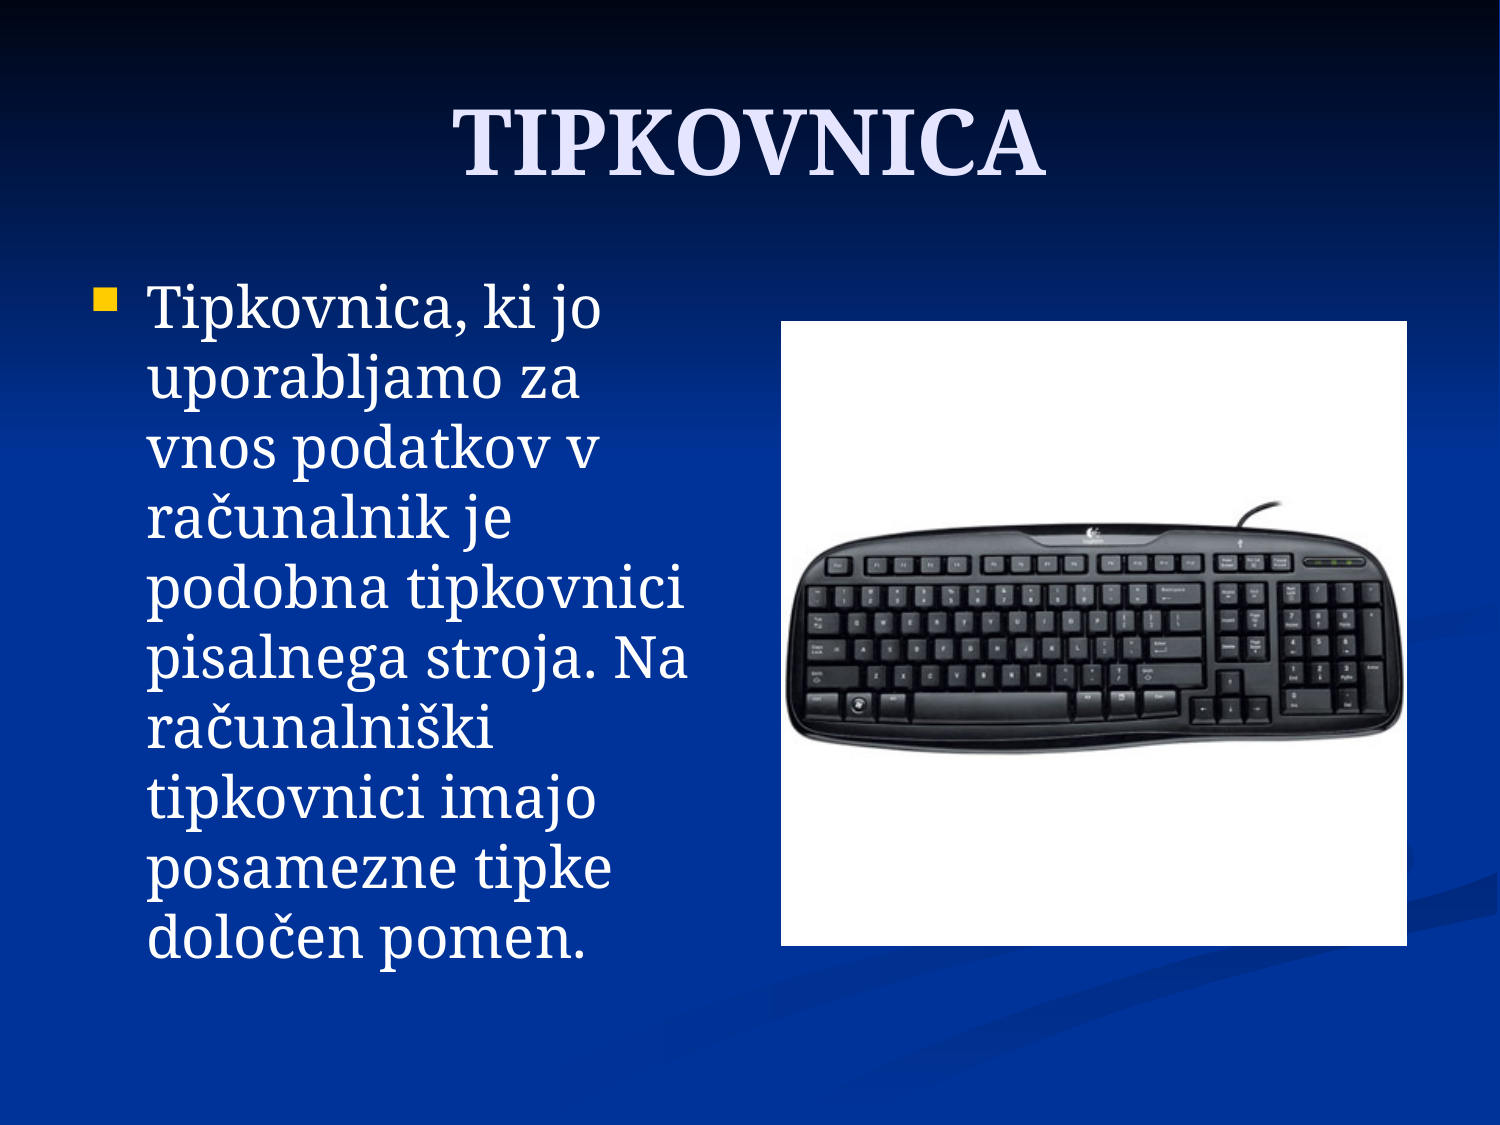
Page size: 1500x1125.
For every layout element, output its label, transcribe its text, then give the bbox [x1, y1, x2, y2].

table_header [0, 0, 36, 70]
picture [781, 321, 1407, 947]
list Tipkovnica, ki jo uporabljamo za vnos podatkov v računalnik je podobna tipkovnici pisalnega stroja. Na računalniški tipkovnici imajo posamezne tipke določen pomen. [75, 262, 738, 1005]
title TIPKOVNICA [75, 45, 1425, 233]
